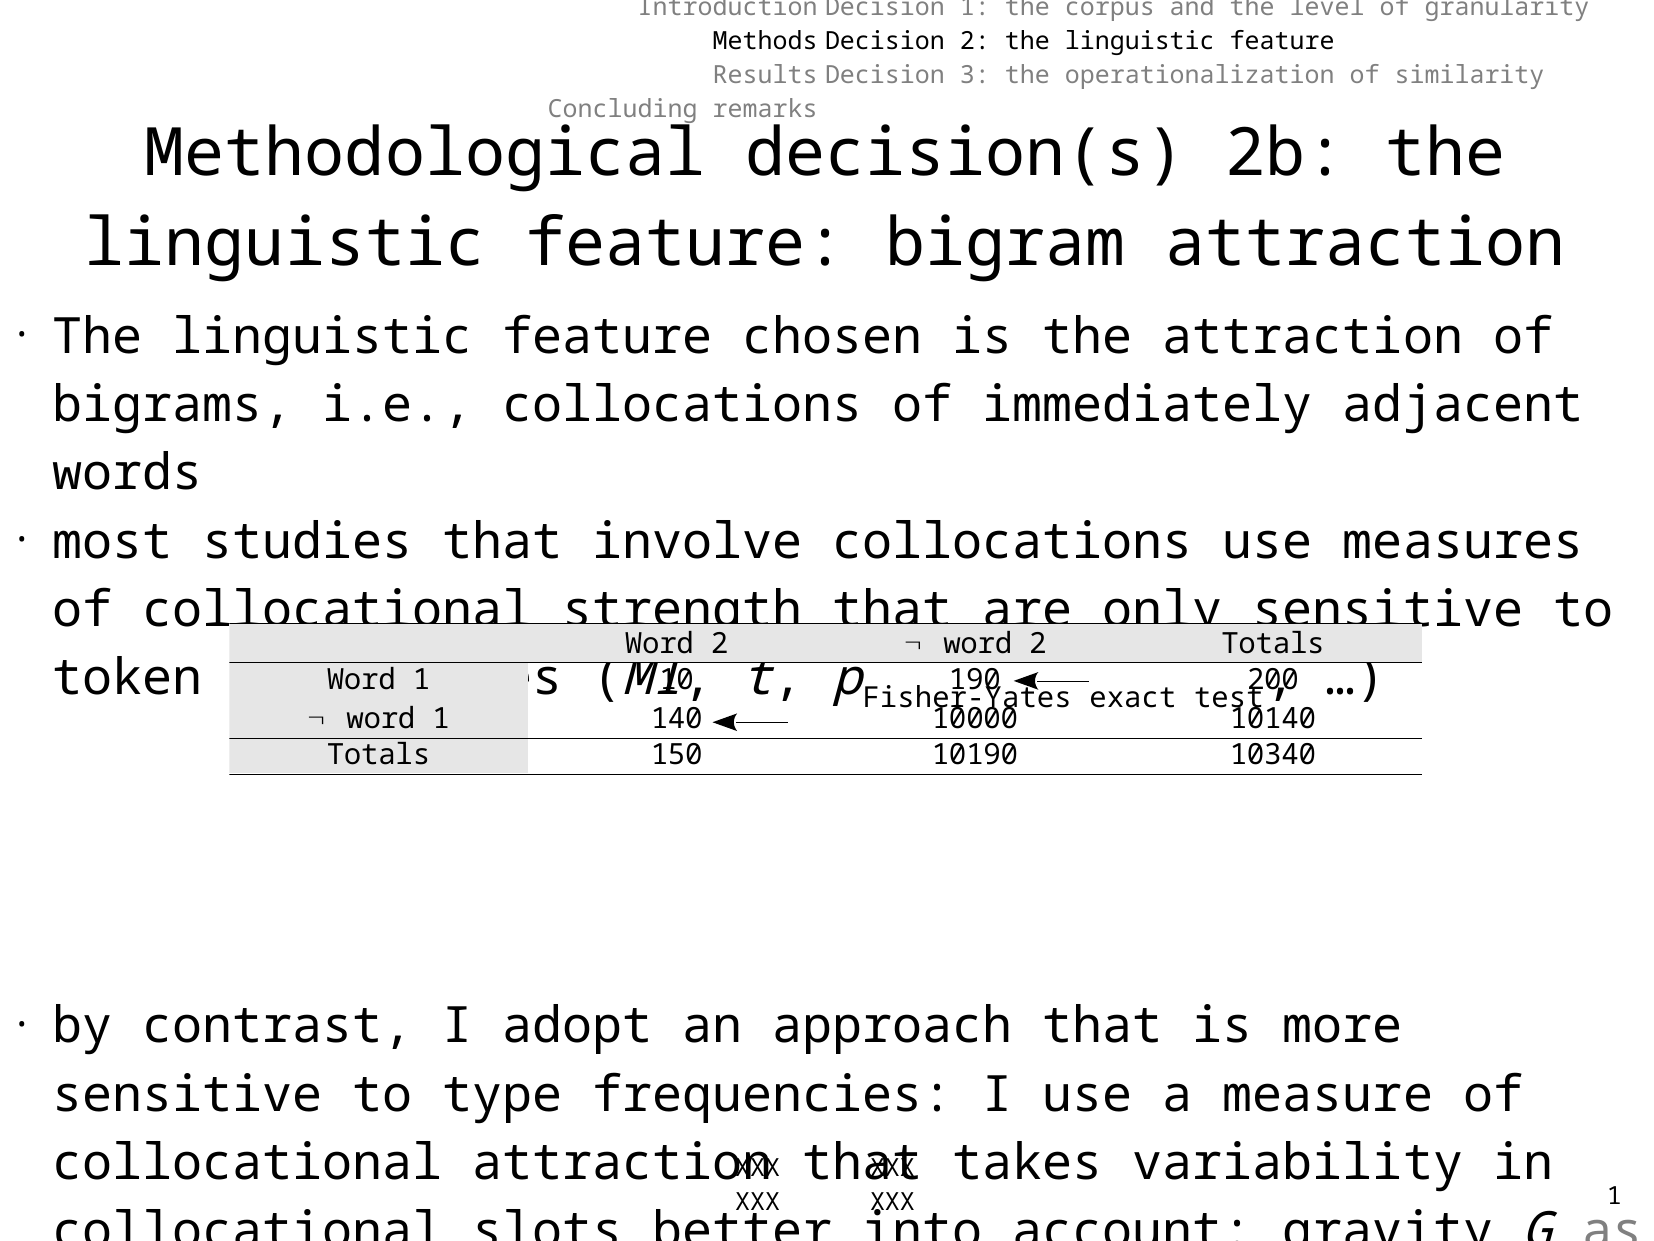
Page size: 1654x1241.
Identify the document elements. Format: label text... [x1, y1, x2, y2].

list The linguistic feature chosen is the attraction of bigrams, i.e., collocations of immediately adjacent words most studies that involve collocations use measures of collocational strength that are only sensitive to token frequencies (MI, t, pFisher-Yates exact test, …) by contrast, I adopt an approach that is more sensitive to type frequencies: I use a measure of collocational attraction that takes variability in collocational slots better into account: gravity G as proposed by Daudaravičius and Marcinkevičienė (2004) [0, 300, 1651, 1111]
title Introduction Methods Results Concluding remarks [0, 0, 825, 113]
chart [229, 623, 1425, 776]
title Methodological decision(s) 2b: the linguistic feature: bigram attraction [0, 119, 1651, 270]
title XXX XXX [862, 1127, 1651, 1241]
title XXX XXX [0, 1127, 788, 1241]
title Decision 1: the corpus and the level of granularity Decision 2: the linguistic feature Decision 3: the operationalization of similarity [825, 0, 1651, 113]
